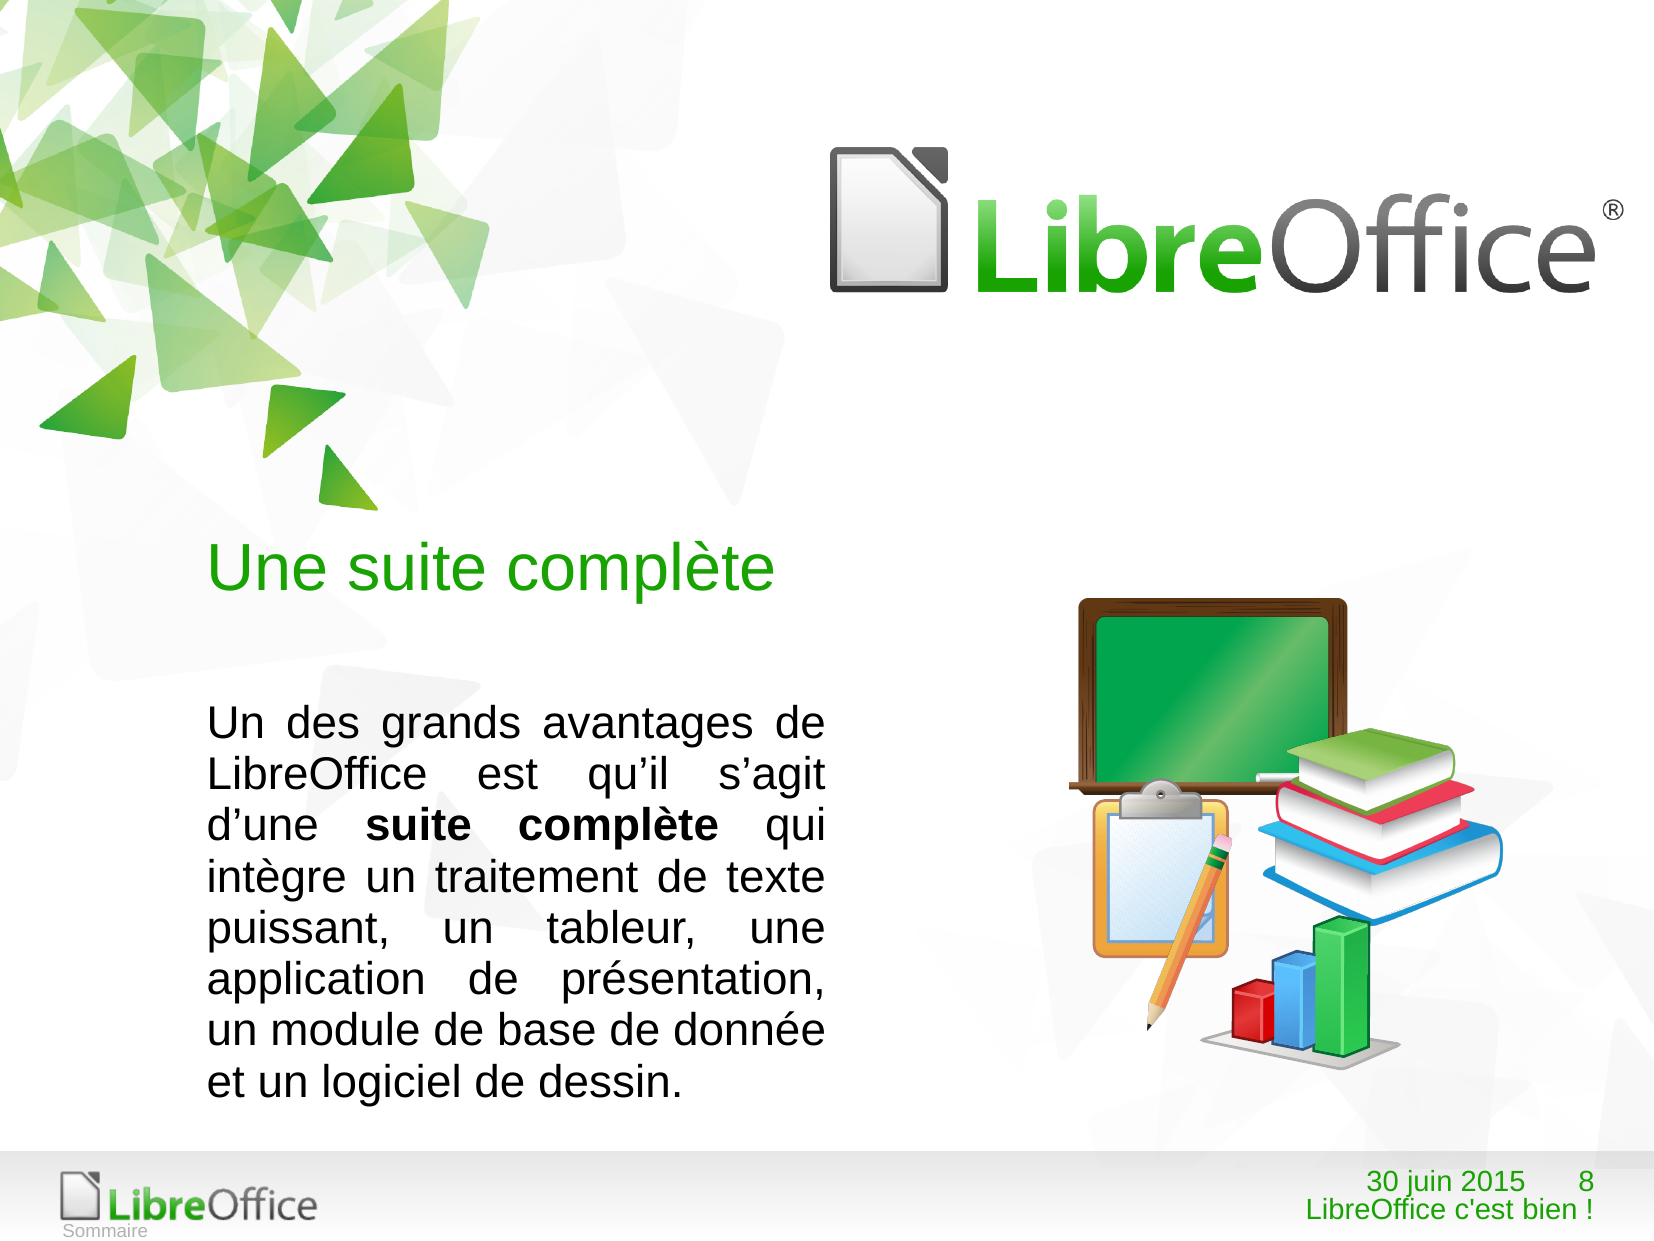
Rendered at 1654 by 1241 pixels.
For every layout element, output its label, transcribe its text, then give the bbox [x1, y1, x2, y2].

picture [0, 0, 1654, 948]
title Une suite complète [206, 478, 1477, 656]
picture [41, 1152, 206, 1240]
picture [915, 548, 1654, 1169]
list Un des grands avantages de LibreOffice est qu’il s’agit d’une suite complète qui intègre un traitement de texte puissant, un tableur, une application de présentation, un module de base de donnée et un logiciel de dessin. [206, 696, 827, 1241]
